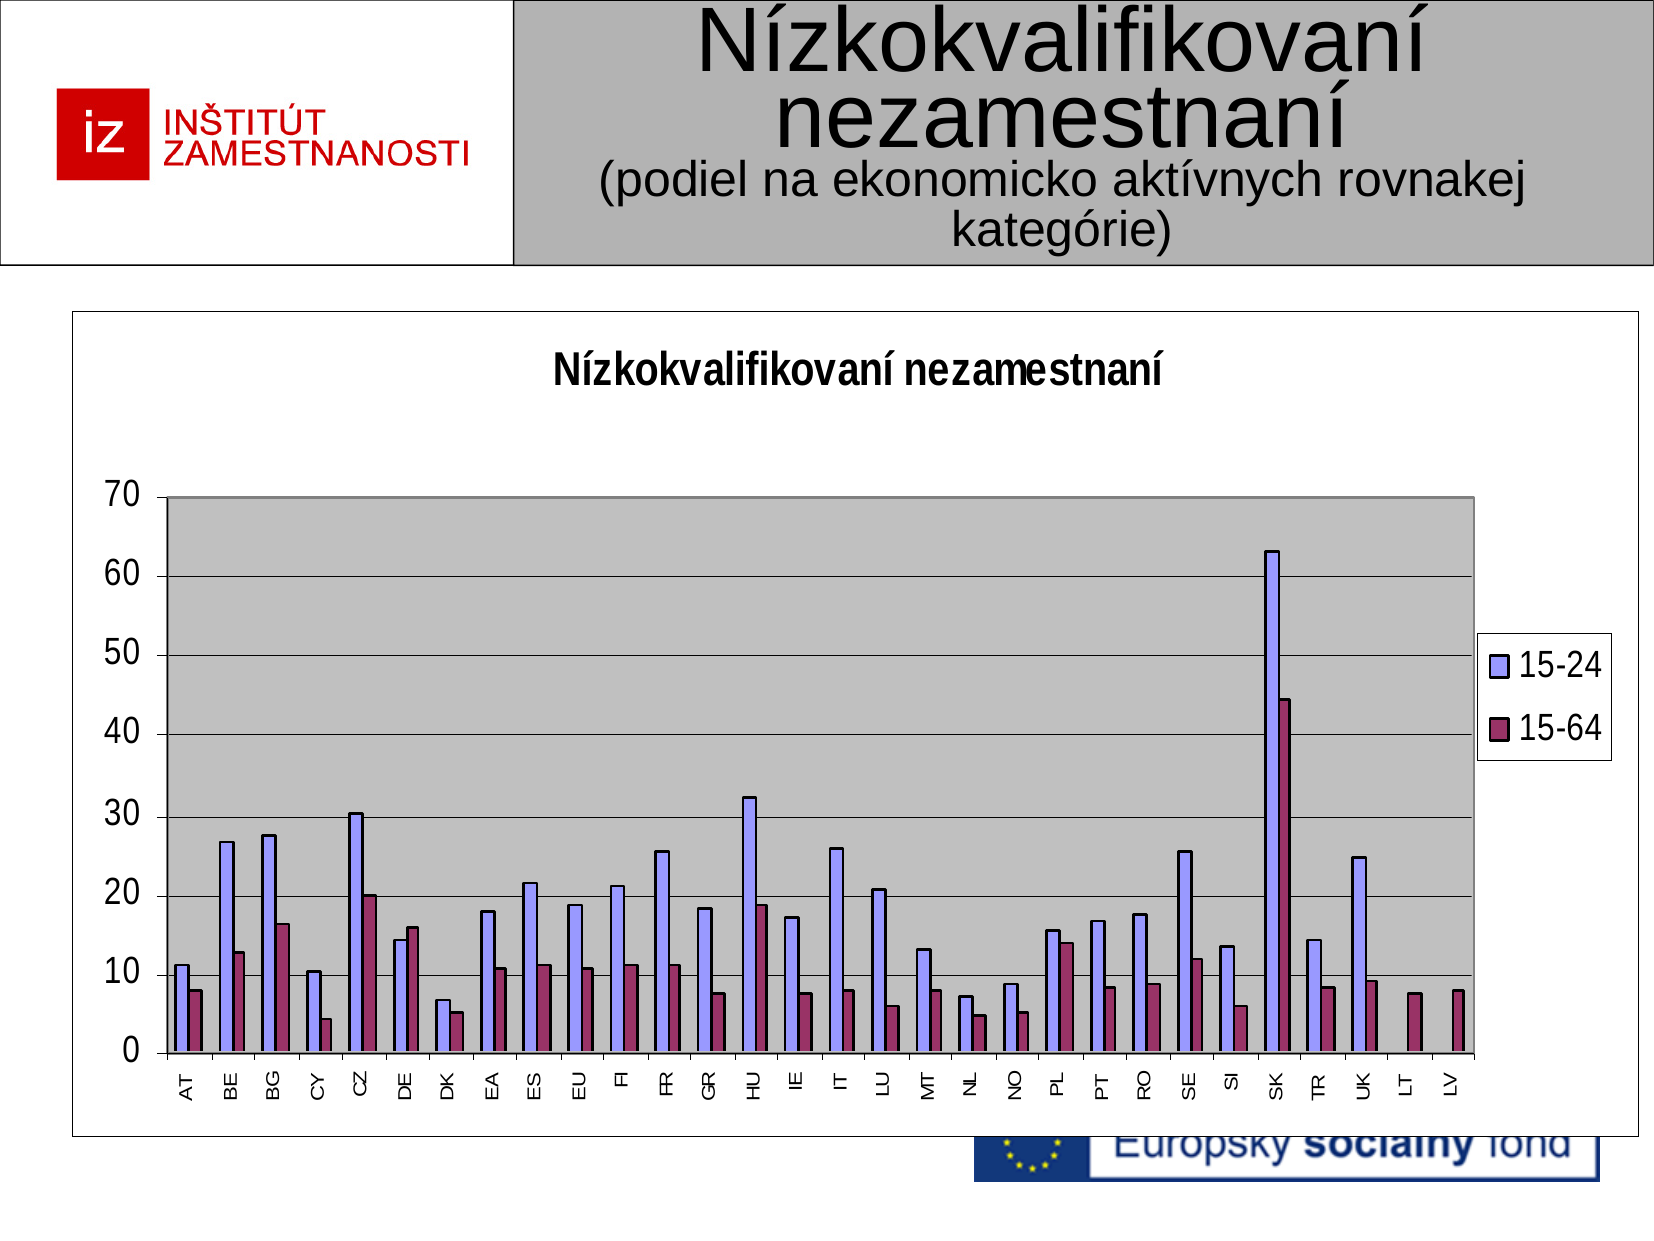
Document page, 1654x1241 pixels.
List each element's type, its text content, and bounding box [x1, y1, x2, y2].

title Nízkokvalifikovaní nezamestnaní (podiel na ekonomicko aktívnych rovnakej kategórie)‏ [560, 1, 1565, 265]
picture [59, 295, 1654, 1182]
picture [5, 8, 512, 256]
